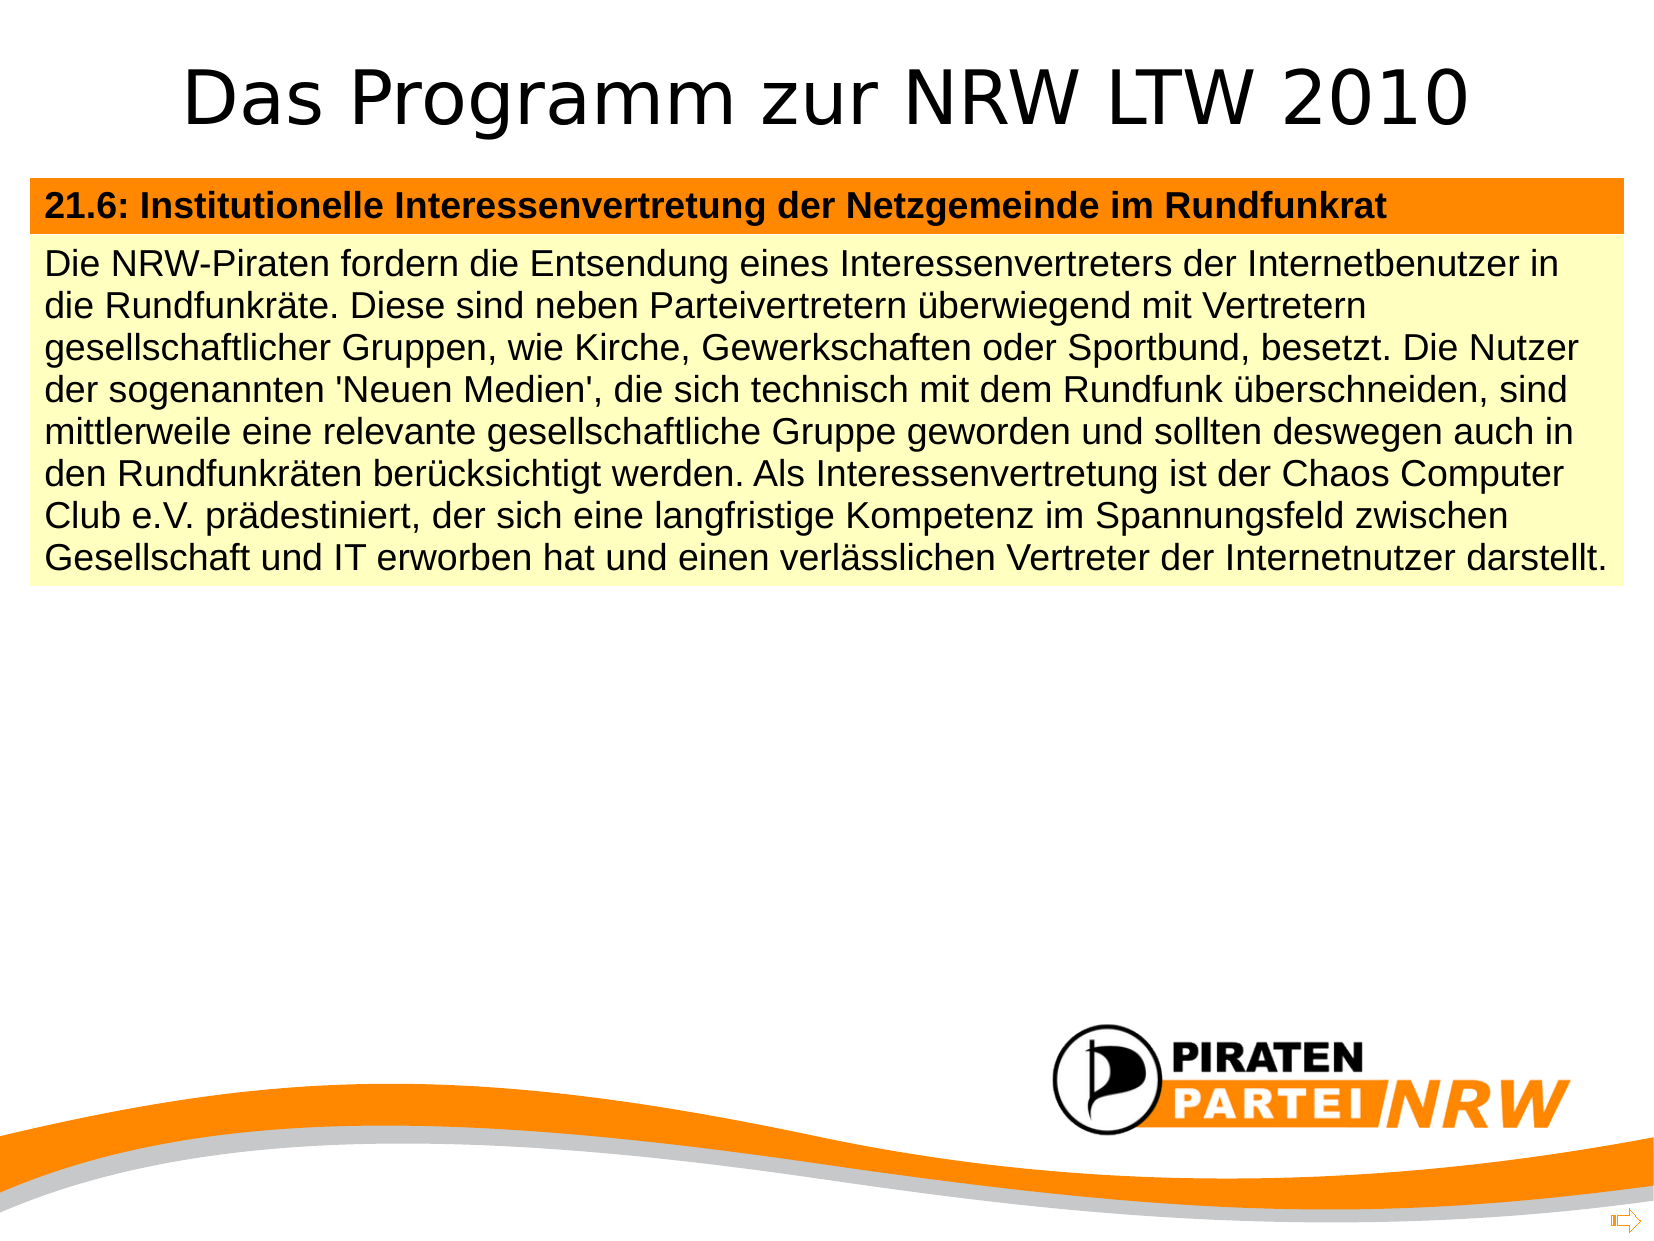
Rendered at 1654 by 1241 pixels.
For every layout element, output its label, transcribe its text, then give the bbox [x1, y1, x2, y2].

title Das Programm zur NRW LTW 2010 [82, 54, 1571, 143]
table_header 21.6: Institutionelle Interessenvertretung der Netzgemeinde im Rundfunkrat [30, 178, 1624, 234]
table_cell Die NRW-Piraten fordern die Entsendung eines Interessenvertreters der Internetbenutzer in die Rundfunkräte. Diese sind neben Parteivertretern überwiegend mit Vertretern gesellschaftlicher Gruppen, wie Kirche, Gewerkschaften oder Sportbund, besetzt. Die Nutzer der sogenannten 'Neuen Medien', die sich technisch mit dem Rundfunk überschneiden, sind mittlerweile eine relevante gesellschaftliche Gruppe geworden und sollten deswegen auch in den Rundfunkräten berücksichtigt werden. Als Interessenvertretung ist der Chaos Computer Club e.V. prädestiniert, der sich eine langfristige Kompetenz im Spannungsfeld zwischen Gesellschaft und IT erworben hat und einen verlässlichen Vertreter der Internetnutzer darstellt. [30, 235, 1624, 586]
picture [1045, 1021, 1579, 1140]
